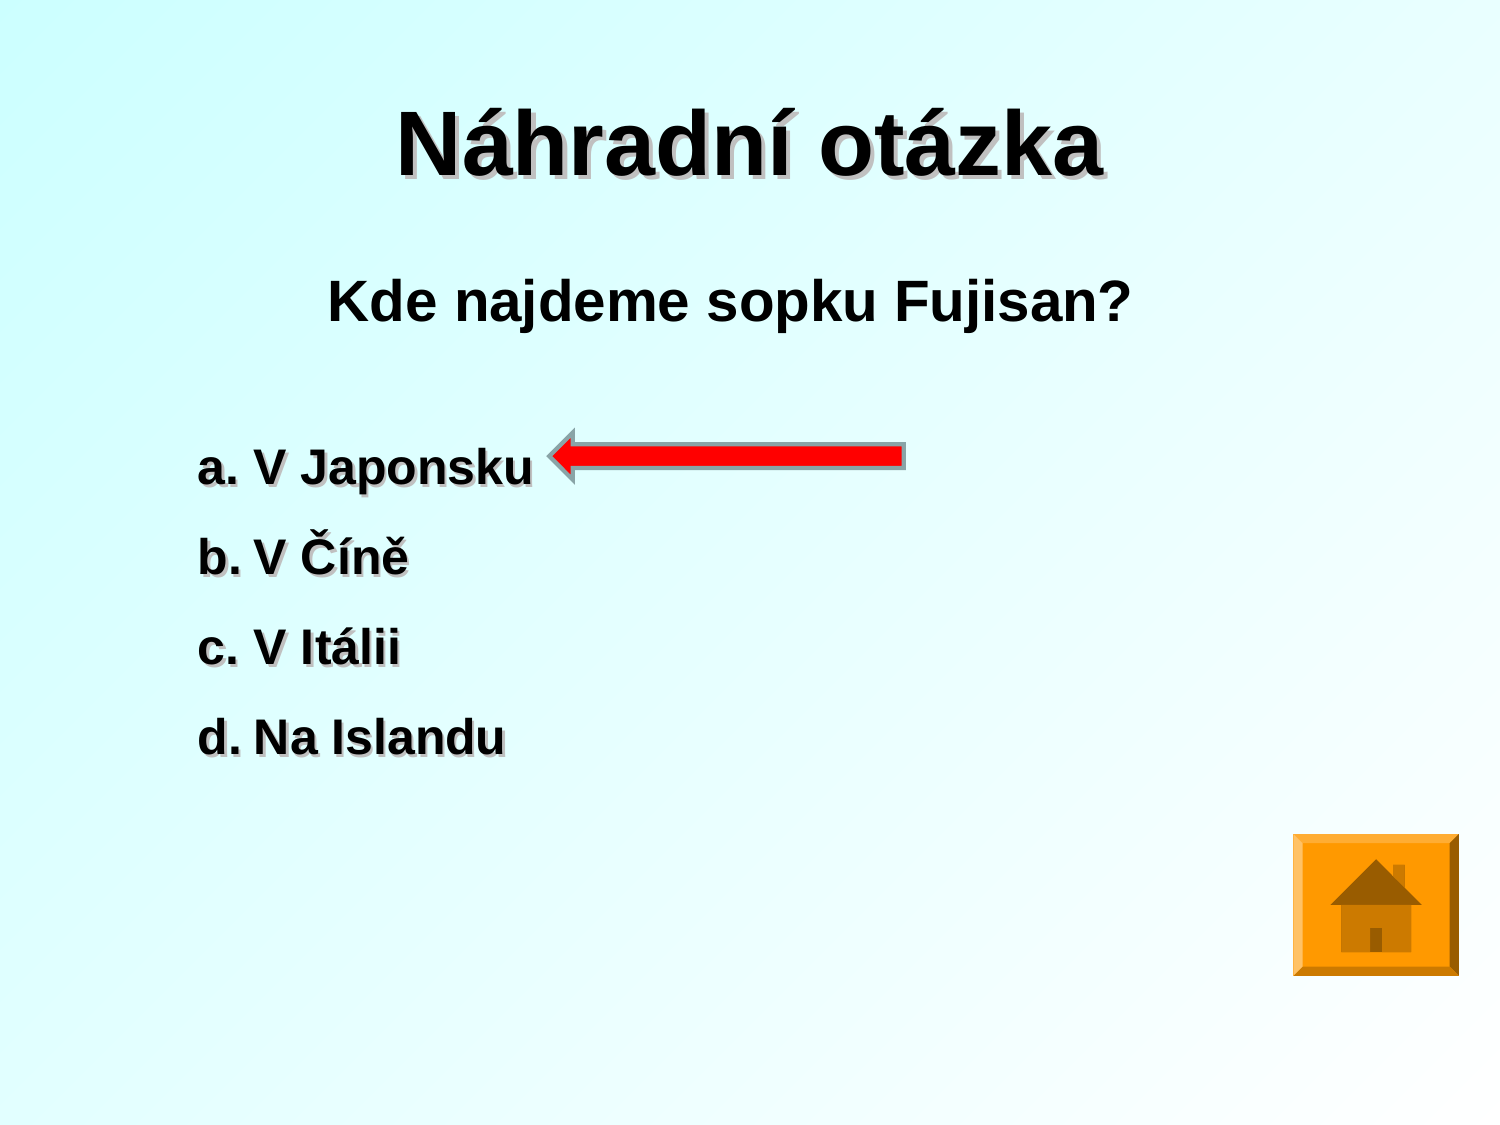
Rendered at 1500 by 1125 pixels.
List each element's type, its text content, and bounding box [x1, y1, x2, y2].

title Náhradní otázka [75, 45, 1426, 233]
text_box [1295, 834, 1459, 976]
text_box V Japonsku V Číně V Itálii Na Islandu [183, 397, 798, 773]
list Kde najdeme sopku Fujisan? [312, 255, 1177, 355]
text_box [549, 432, 904, 480]
